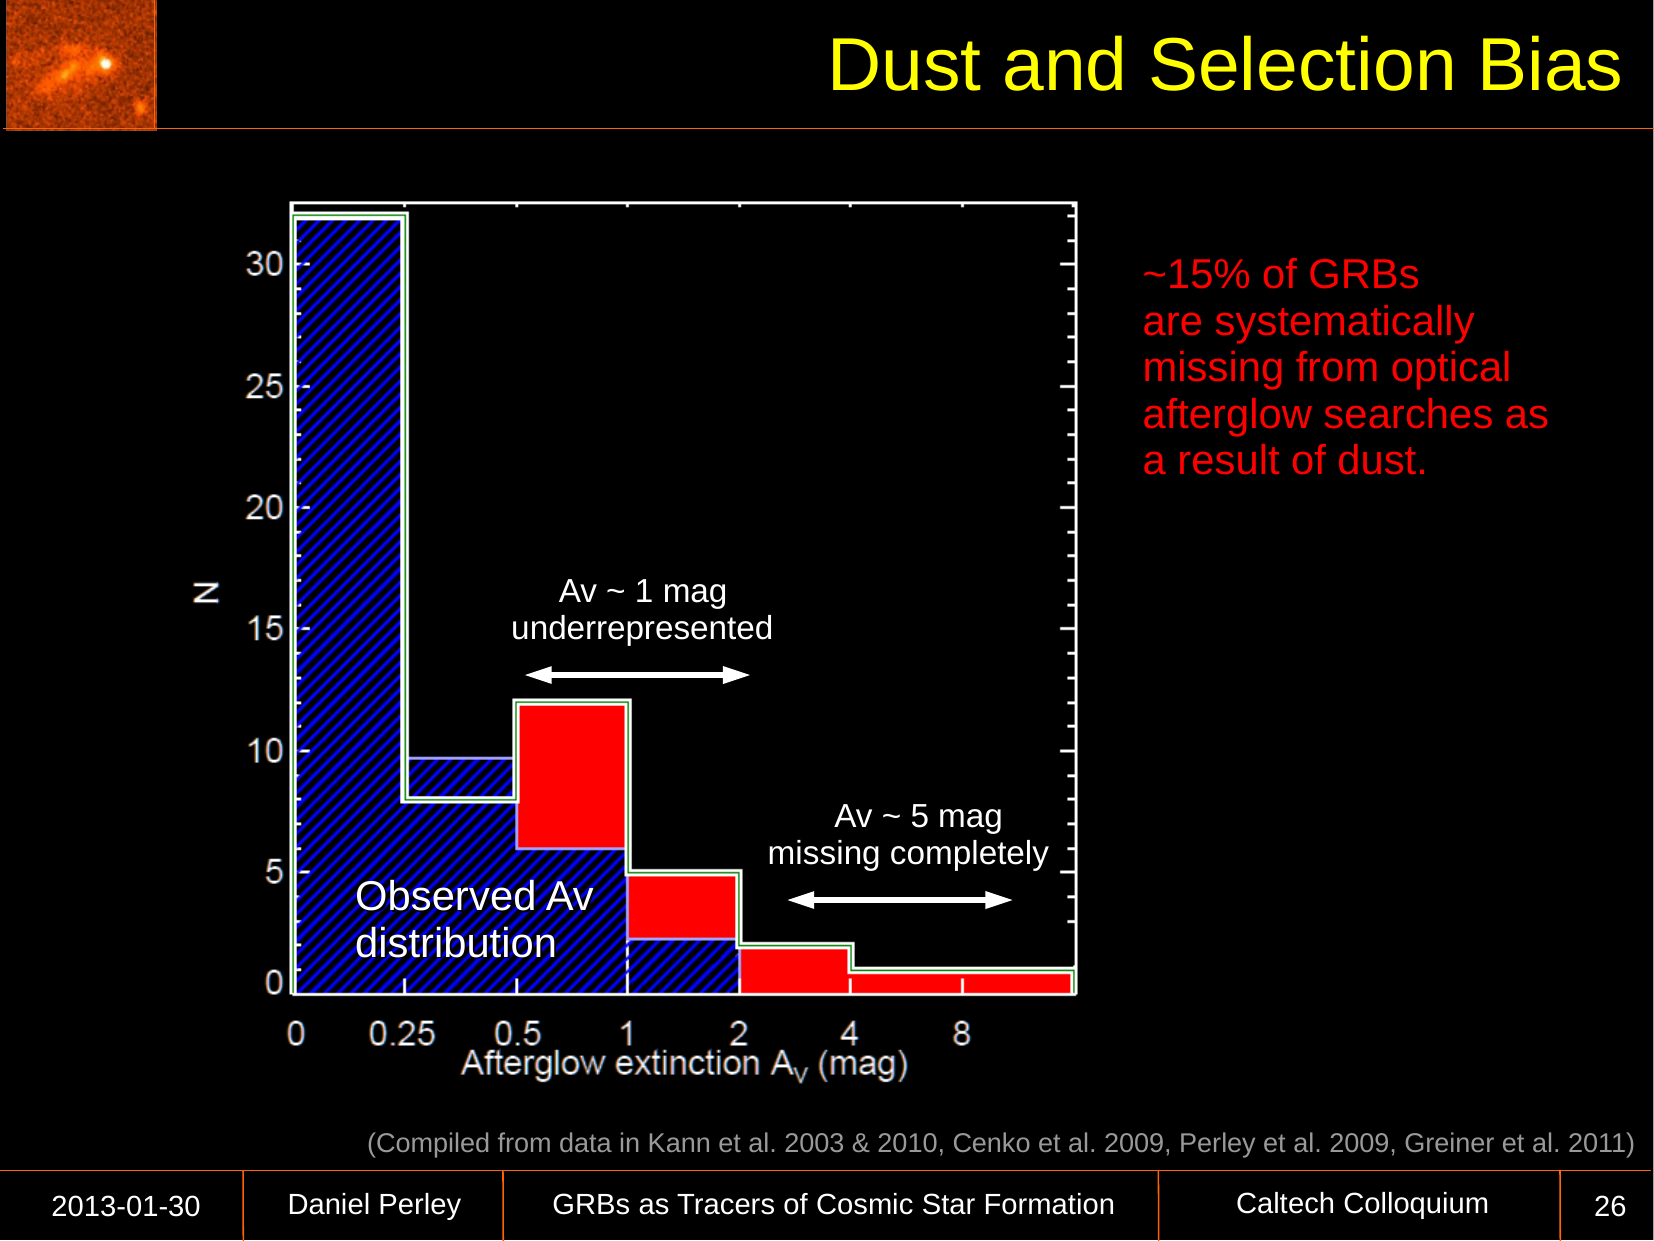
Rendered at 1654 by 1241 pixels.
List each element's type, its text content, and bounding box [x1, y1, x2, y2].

title Dust and Selection Bias [187, 21, 1624, 108]
picture [7, 0, 154, 128]
text_box (Compiled from data in Kann et al. 2003 & 2010, Cenko et al. 2009, Perley et al. 2009, Greiner et al. 2011) [349, 1117, 1654, 1169]
text_box Av ~ 5 mag missing completely [750, 787, 1088, 889]
text_box Observed Av distribution [337, 862, 638, 977]
text_box Av ~ 1 mag underrepresented [493, 562, 794, 664]
text_box ~15% of GRBs are systematically missing from optical afterglow searches as a result of dust. [1125, 240, 1576, 494]
picture [179, 187, 1088, 1088]
